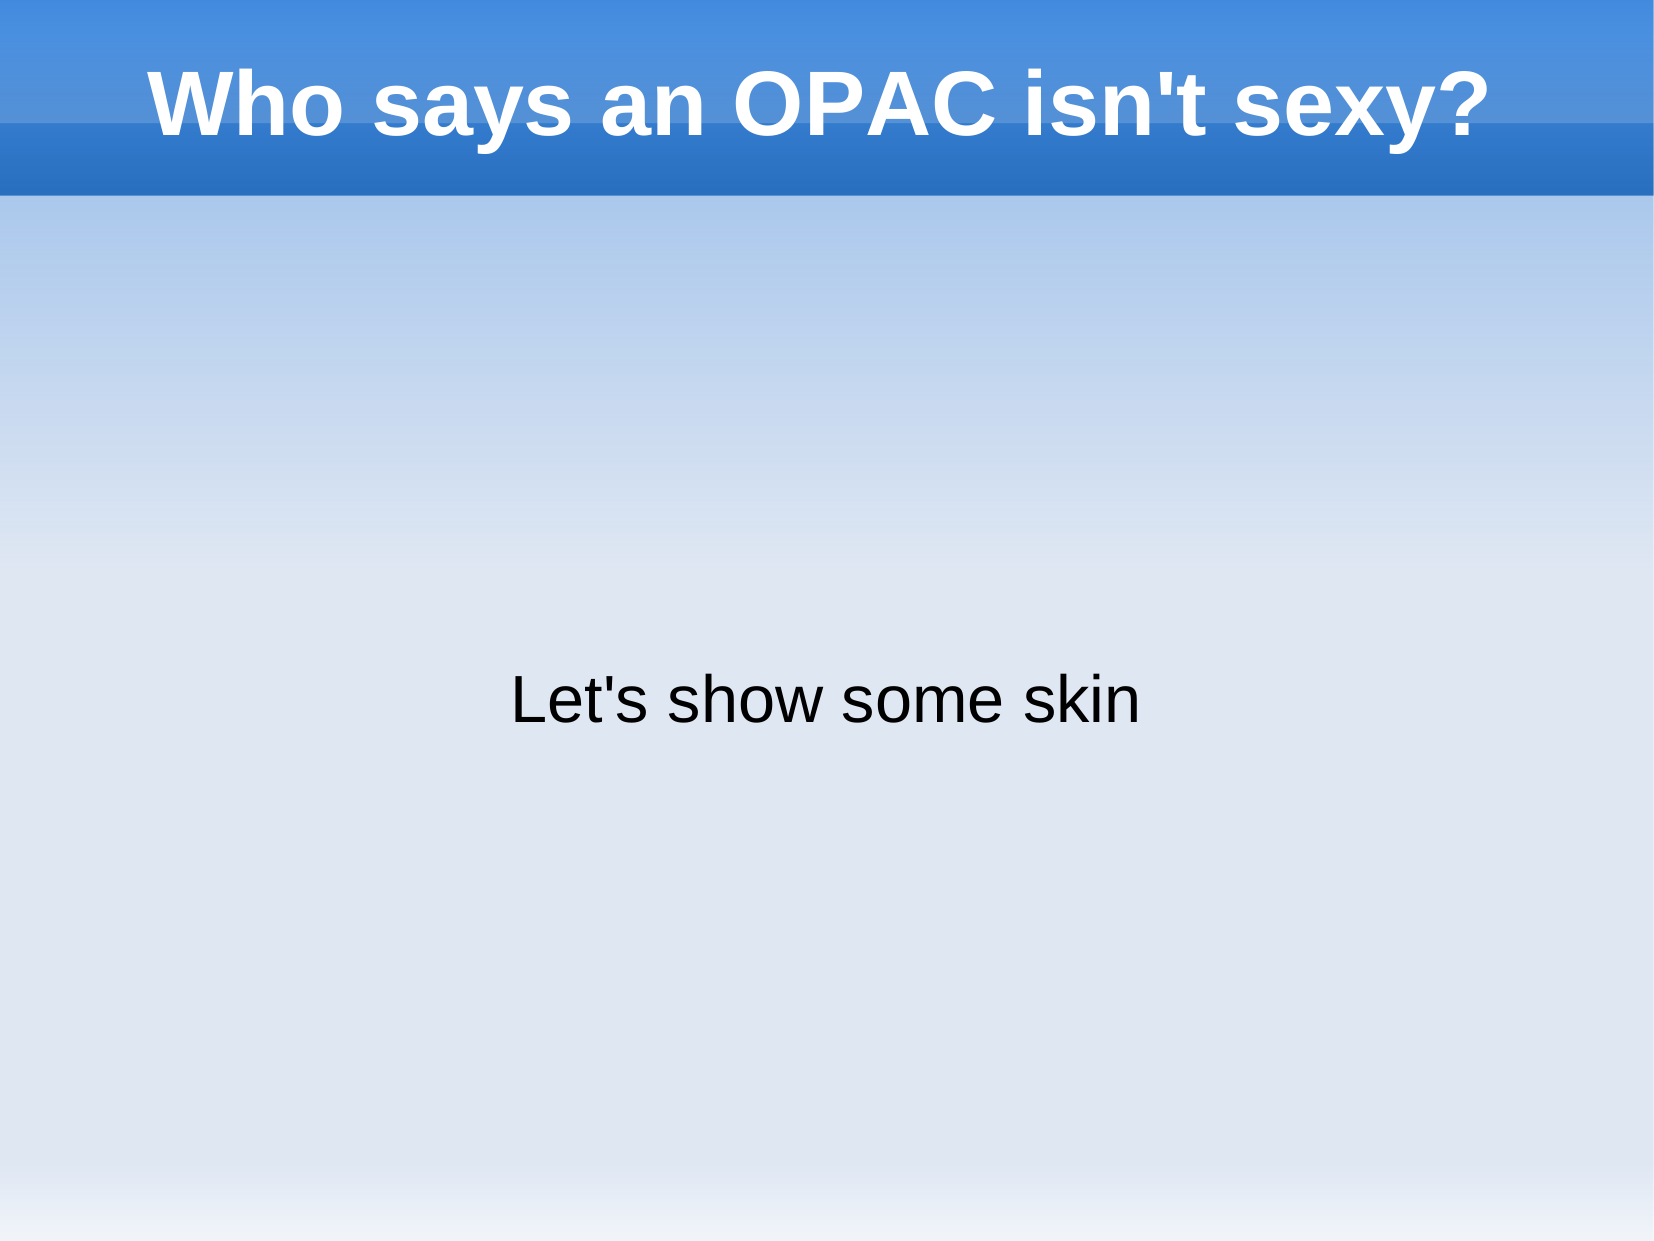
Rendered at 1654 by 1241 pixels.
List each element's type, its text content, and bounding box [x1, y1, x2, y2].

picture [0, 0, 1654, 1241]
title Who says an OPAC isn't sexy? [76, 0, 1565, 208]
subtitle Let's show some skin [82, 297, 1571, 1102]
